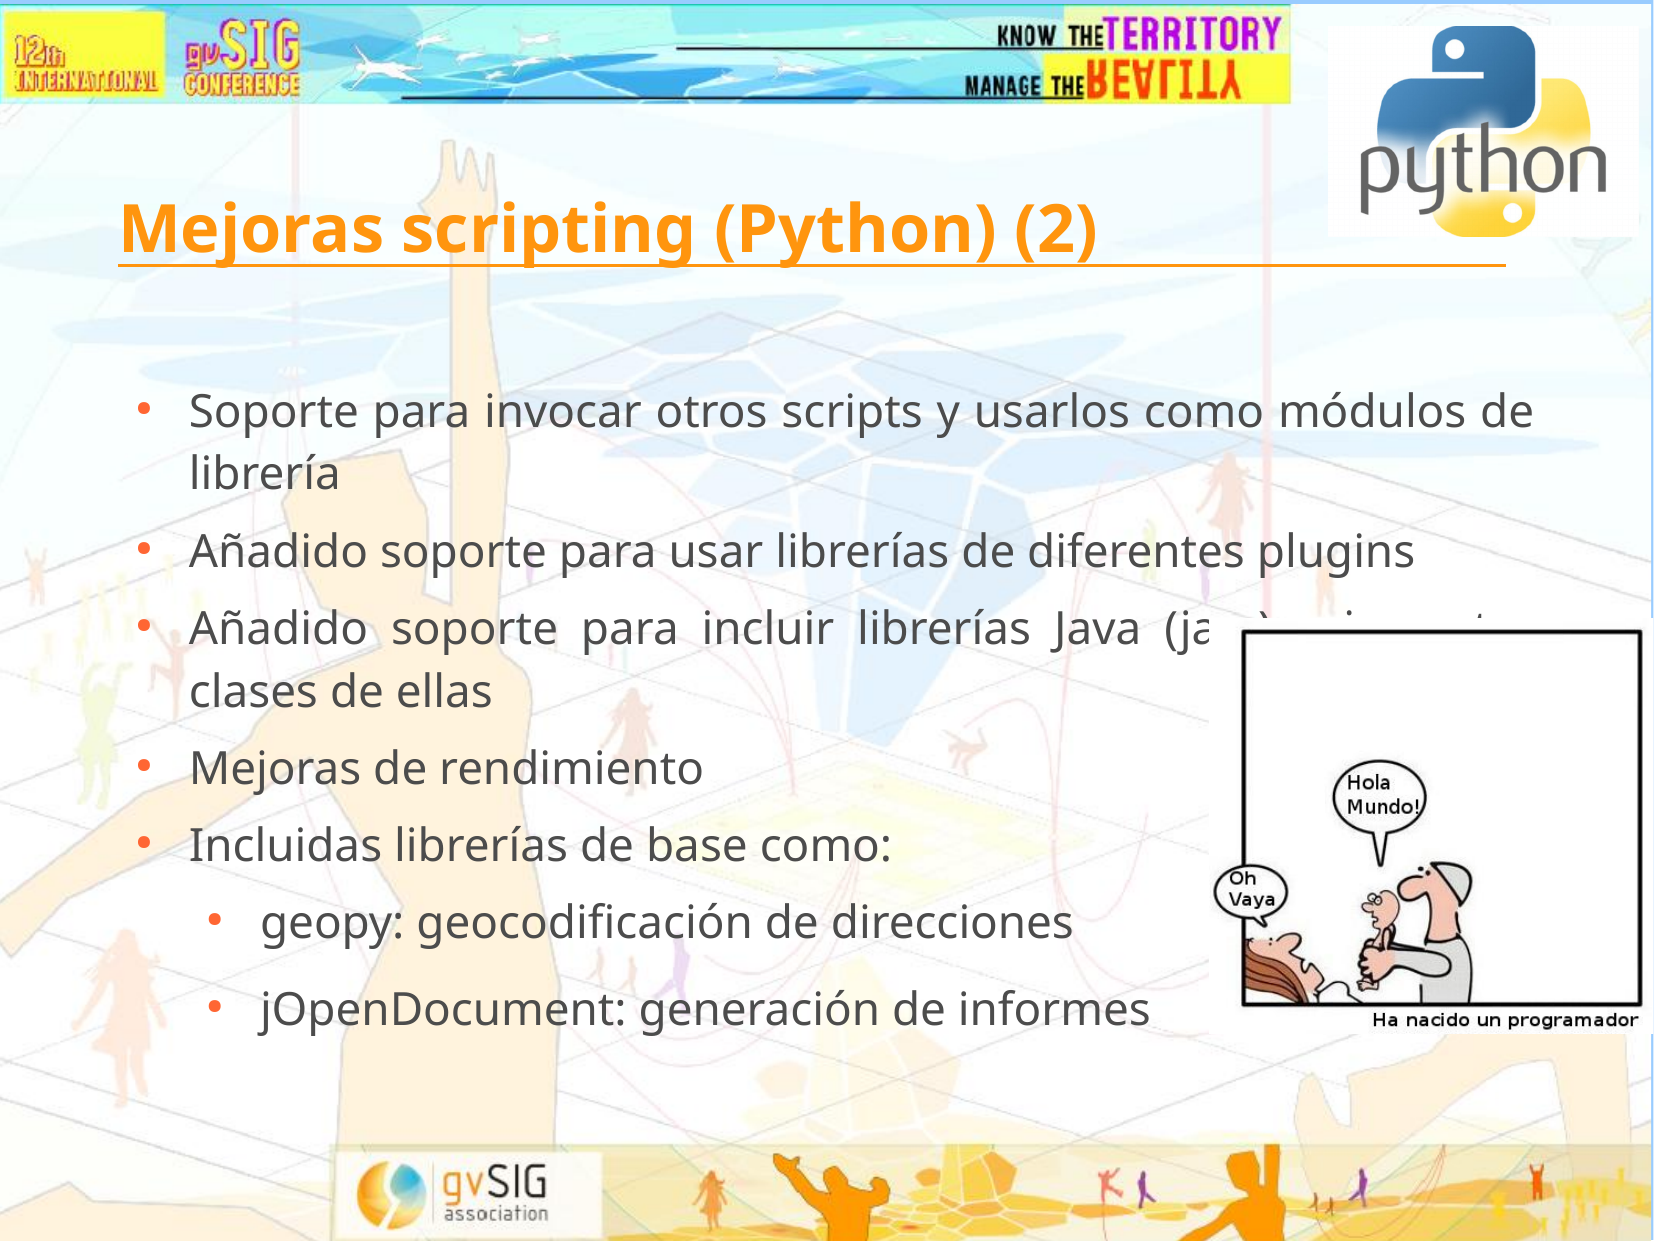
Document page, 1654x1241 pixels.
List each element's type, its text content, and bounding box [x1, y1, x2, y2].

picture [0, 4, 1654, 1241]
list Soporte para invocar otros scripts y usarlos como módulos de librería Añadido soporte para usar librerías de diferentes plugins Añadido soporte para incluir librerías Java (jars) e importar clases de ellas Mejoras de rendimiento Incluidas librerías de base como: geopy: geocodificación de direcciones jOpenDocument: generación de informes [118, 301, 1536, 1026]
title Mejoras scripting (Python) (2) [118, 177, 1607, 276]
